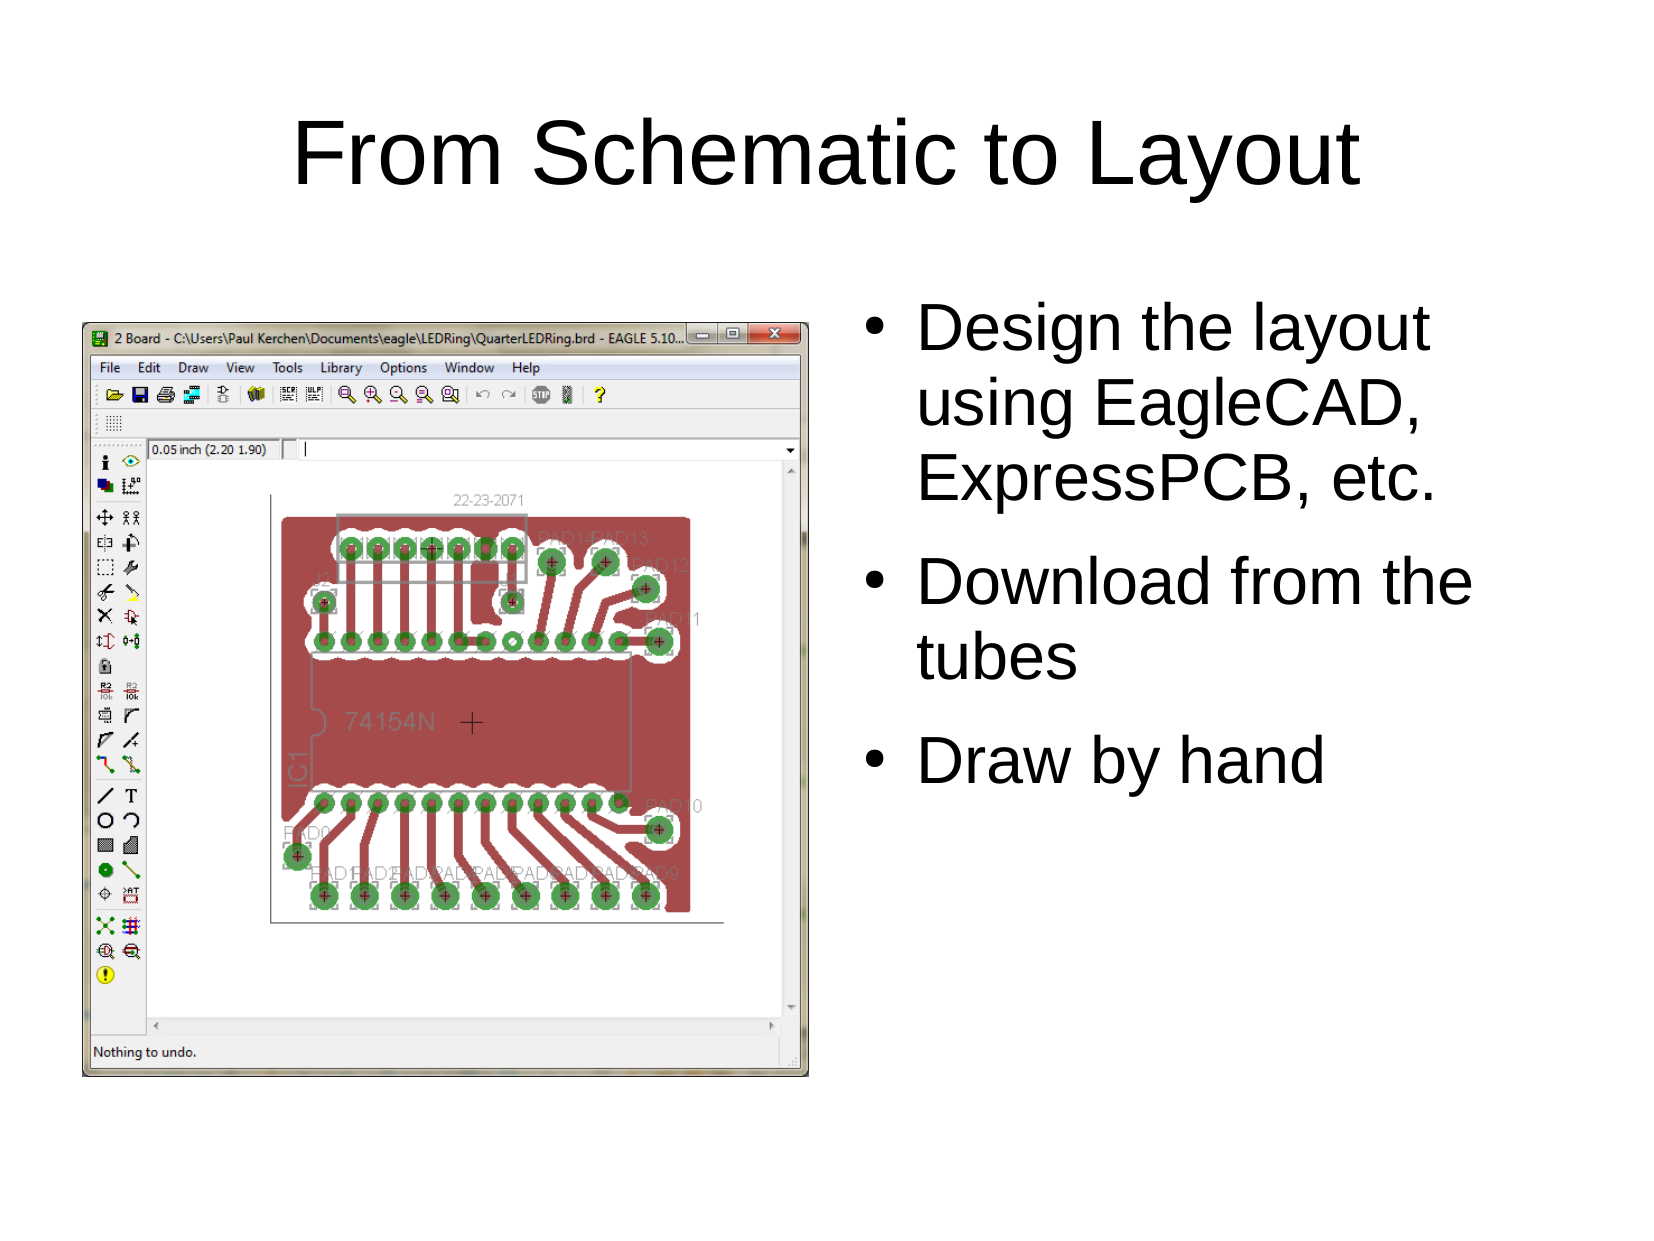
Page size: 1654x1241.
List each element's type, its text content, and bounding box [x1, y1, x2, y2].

picture [82, 322, 809, 1077]
title From Schematic to Layout [82, 56, 1571, 250]
list Design the layout using EagleCAD, ExpressPCB, etc. Download from the tubes Draw by hand [845, 290, 1572, 1094]
